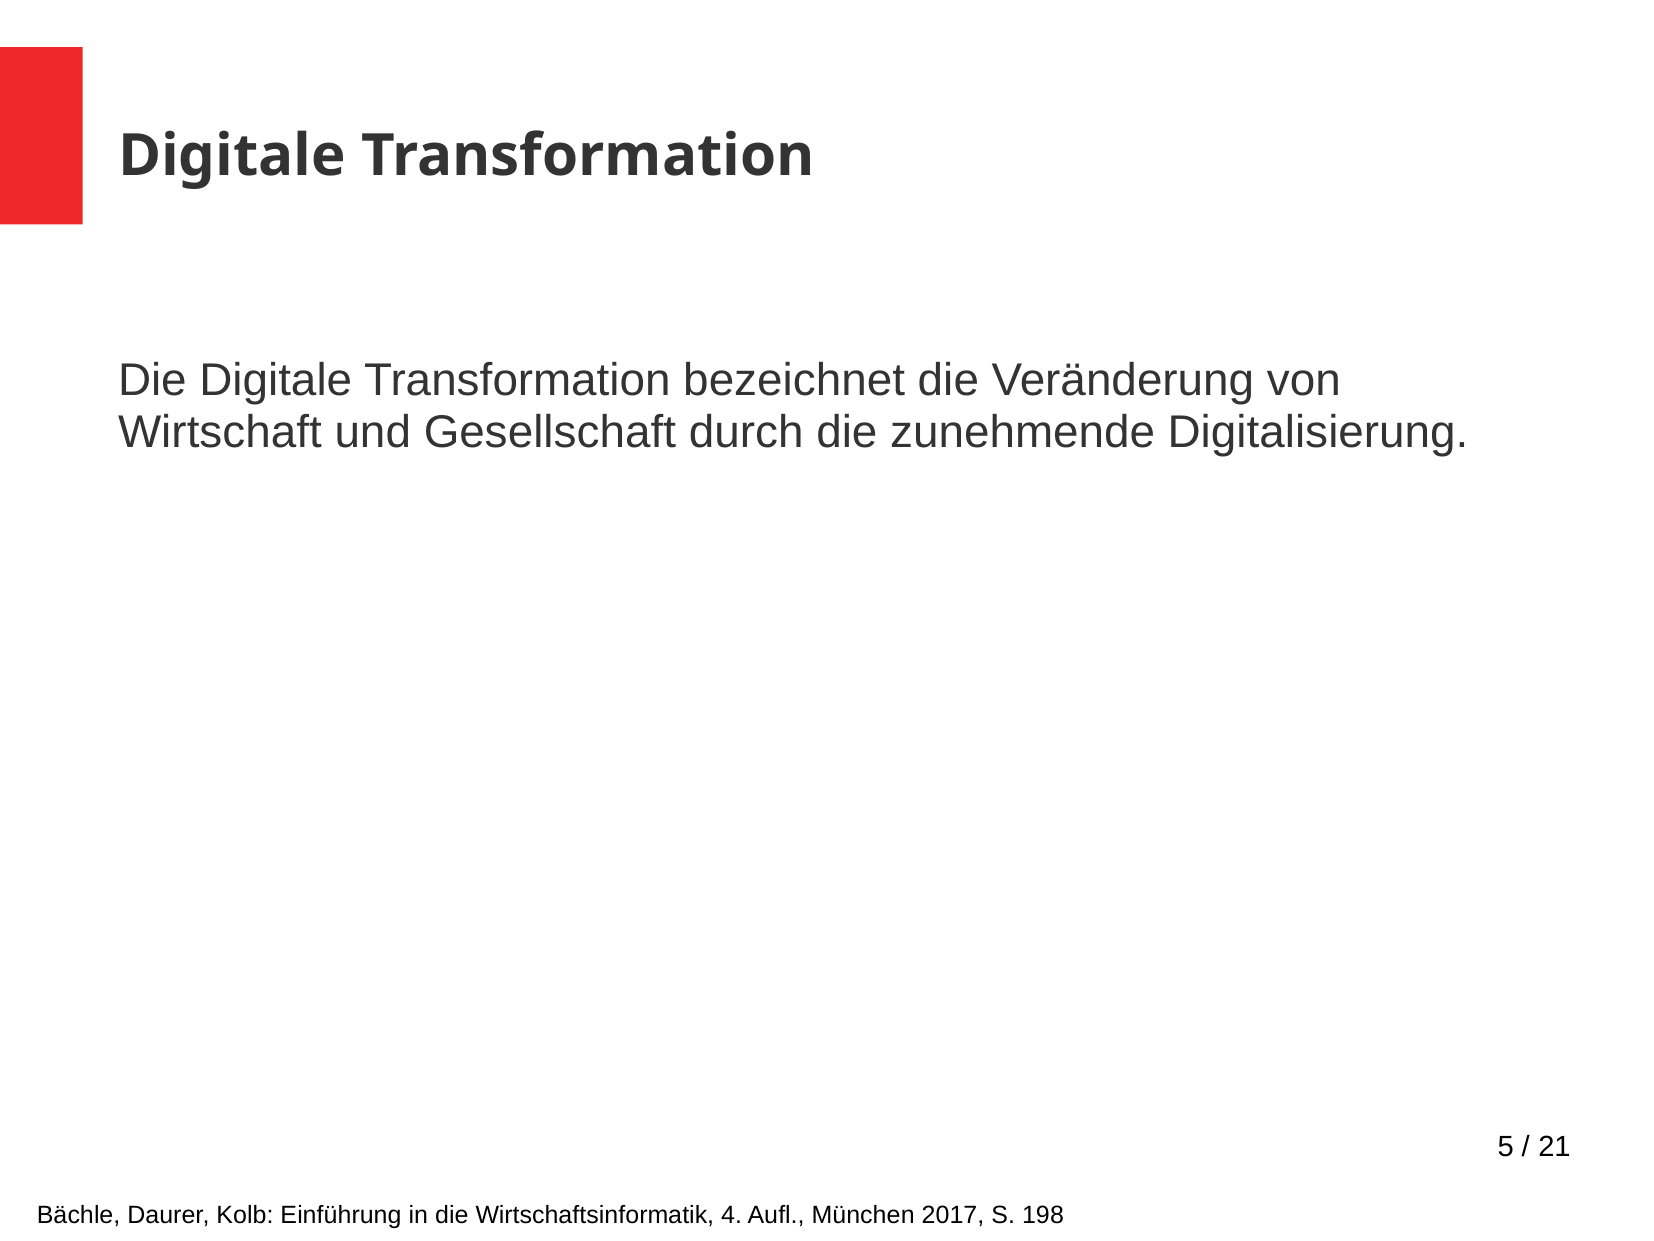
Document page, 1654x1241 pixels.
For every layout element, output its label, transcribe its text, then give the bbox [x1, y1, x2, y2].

text_box Bächle, Daurer, Kolb: Einführung in die Wirtschaftsinformatik, 4. Aufl., München 2017, S. 198 [22, 1193, 1084, 1237]
title Digitale Transformation [118, 49, 1571, 257]
list Die Digitale Transformation bezeichnet die Veränderung von Wirtschaft und Gesellschaft durch die zunehmende Digitalisierung. [118, 354, 1536, 1074]
